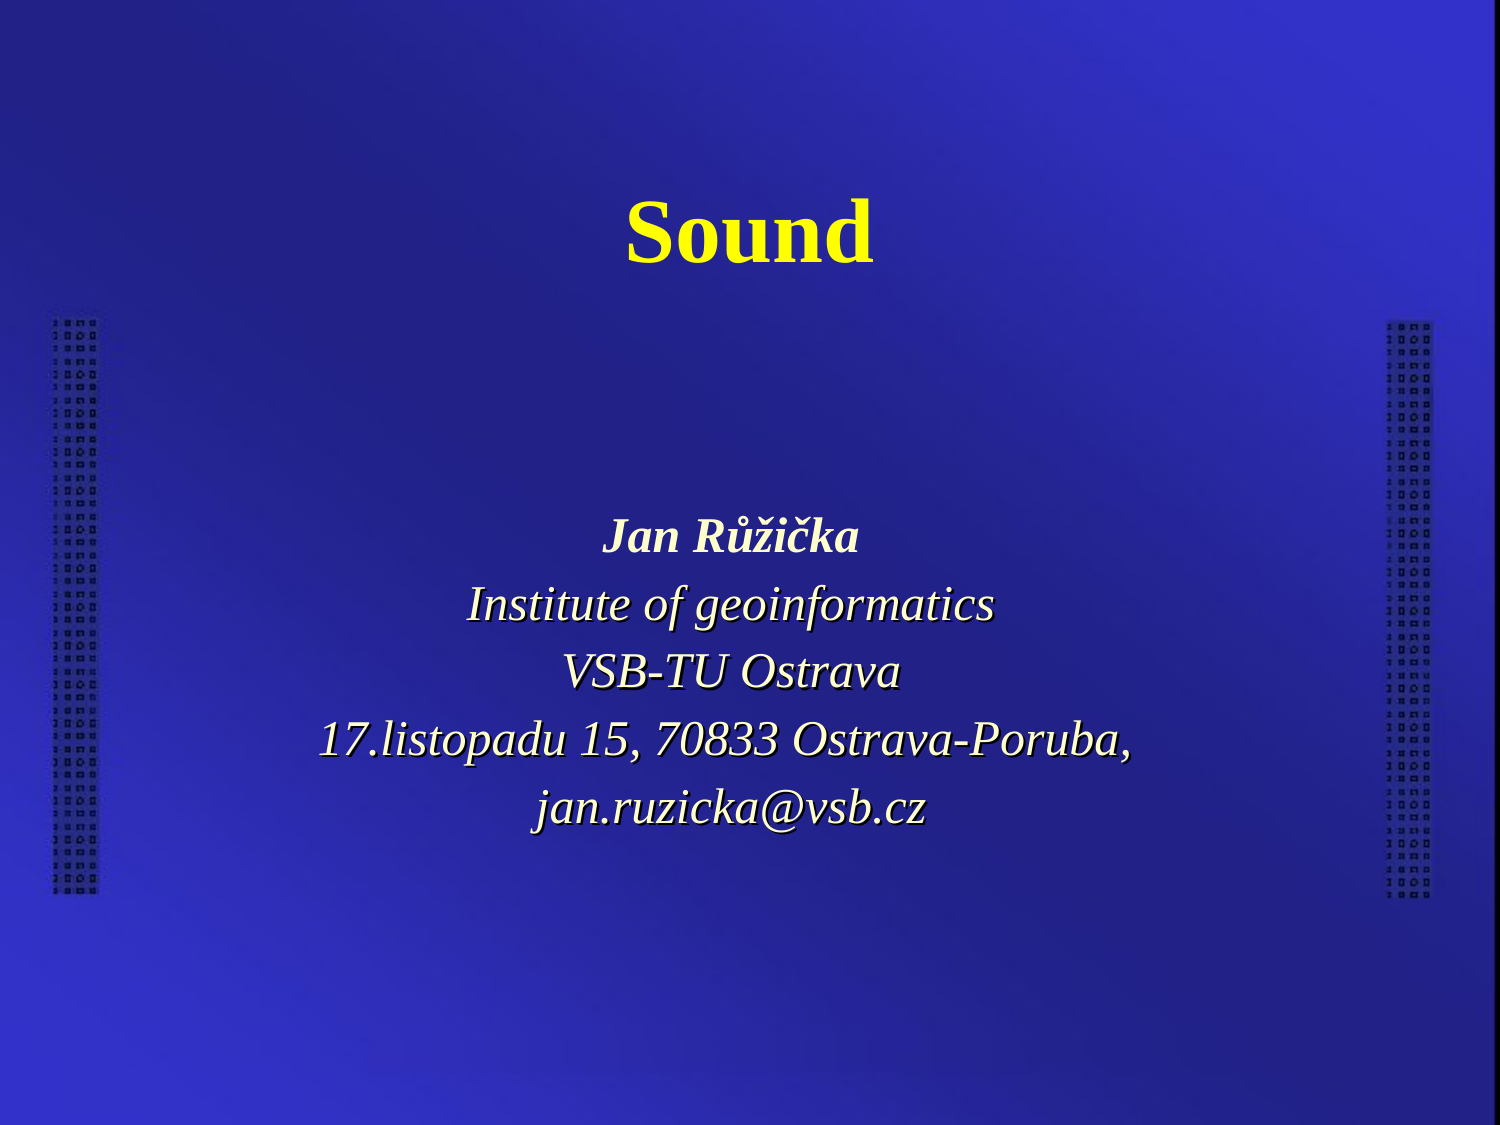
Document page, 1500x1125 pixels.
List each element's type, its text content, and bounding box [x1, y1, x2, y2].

picture [0, 0, 1500, 1125]
title Sound [112, 137, 1388, 325]
subtitle Jan Růžička Institute of geoinformatics VSB-TU Ostrava 17.listopadu 15, 70833 Ostrava-Poruba, jan.ruzicka@vsb.cz [99, 500, 1363, 938]
